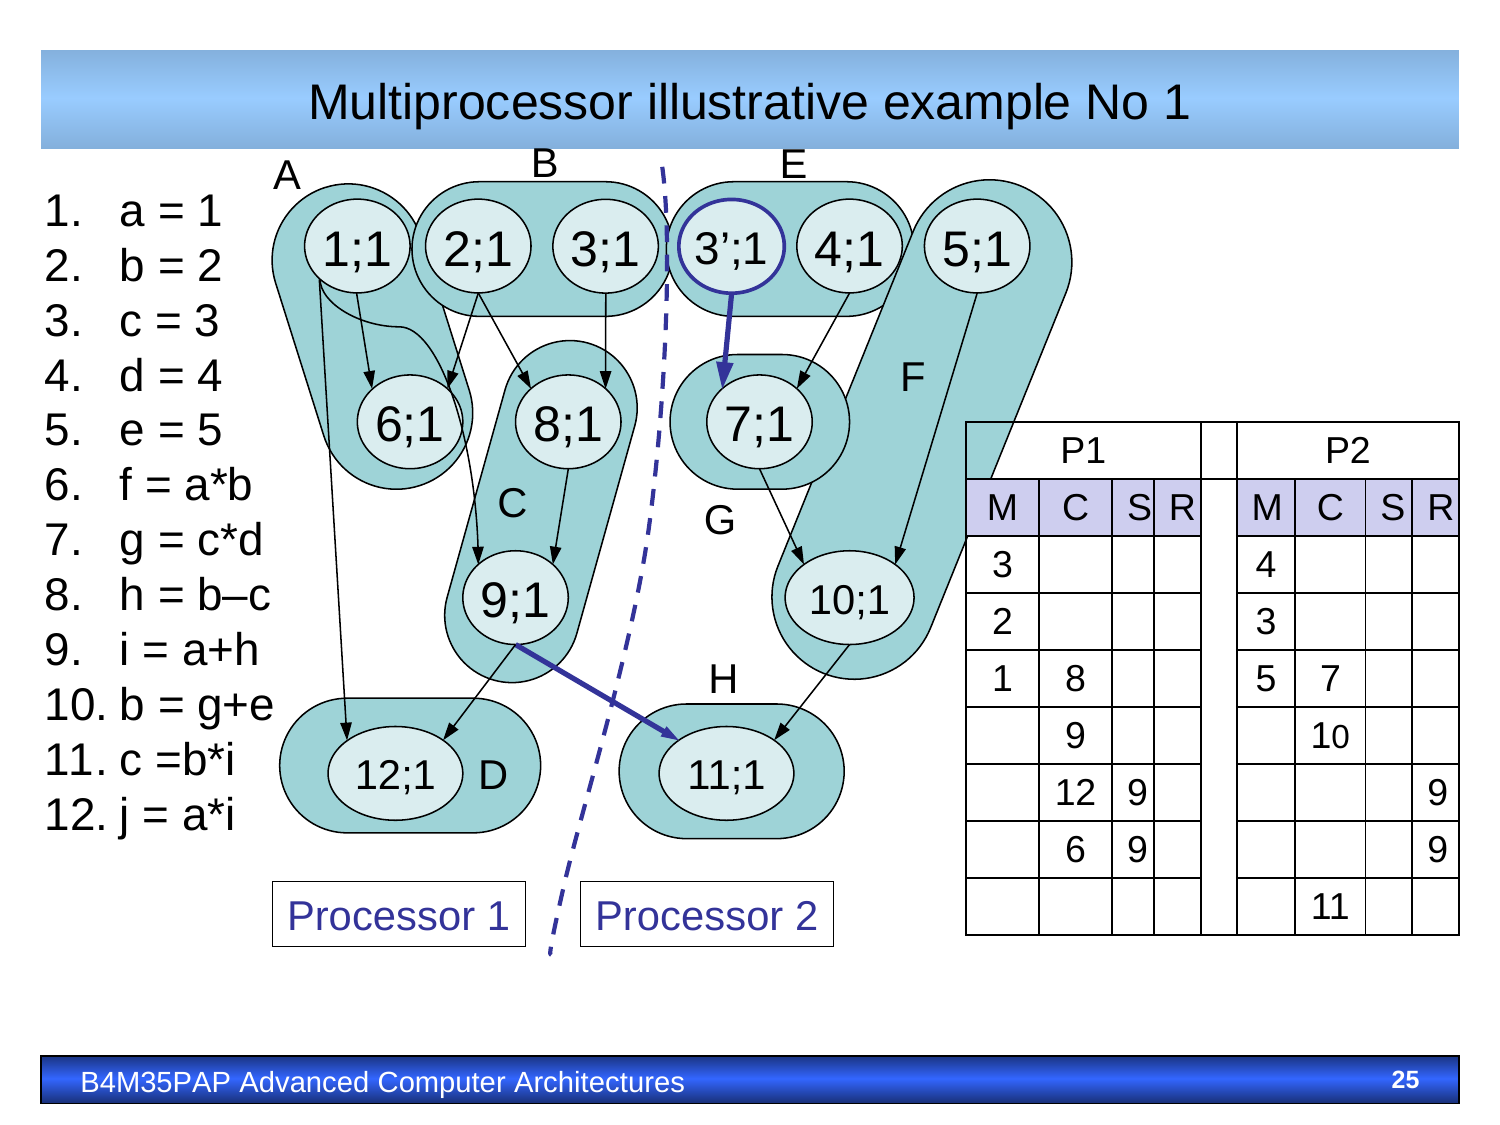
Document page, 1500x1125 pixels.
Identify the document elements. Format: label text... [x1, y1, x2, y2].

table_cell 7 [1296, 651, 1365, 706]
text_box 5;1 [924, 199, 1030, 293]
text_box 8;1 [515, 374, 622, 469]
table_cell [1040, 537, 1111, 592]
table_cell [1113, 708, 1153, 763]
text_box B [515, 128, 574, 194]
table_cell [1040, 879, 1111, 934]
table_cell C [1296, 480, 1365, 535]
table_cell [967, 765, 1038, 820]
table_cell [1296, 765, 1365, 820]
table_cell 10 [1296, 708, 1365, 763]
text_box 2;1 [425, 199, 532, 293]
table_cell 3 [1238, 594, 1294, 649]
table_cell R [1413, 480, 1458, 535]
table_cell 9 [1040, 708, 1111, 763]
table_cell [1238, 879, 1294, 934]
table_cell [1238, 765, 1294, 820]
table_cell [1113, 651, 1153, 706]
table_cell M [1238, 480, 1294, 535]
text_box [796, 292, 850, 389]
table_cell [1155, 651, 1200, 706]
list a = 1 b = 2 c = 3 d = 4 e = 5 f = a*b g = c*d h = b–c i = a+h b = g+e c =b*i j = a*i [29, 172, 1465, 1000]
table_cell [1413, 594, 1458, 649]
table_cell 6 [1040, 822, 1111, 877]
table_cell [1366, 822, 1411, 877]
table_cell [1238, 708, 1294, 763]
text_box F [885, 342, 941, 408]
table_header [1202, 423, 1236, 478]
table_cell [1366, 708, 1411, 763]
table_cell [1113, 537, 1153, 592]
table_cell 1 [967, 651, 1038, 706]
text_box 7;1 [706, 374, 813, 469]
text_box 3’;1 [678, 199, 785, 294]
table_cell C [1040, 480, 1111, 535]
table_cell 2 [967, 594, 1038, 649]
table_cell [1366, 651, 1411, 706]
text_box D [463, 740, 524, 806]
table_cell 8 [1040, 651, 1111, 706]
table_cell 4 [1238, 537, 1294, 592]
table_cell [1413, 537, 1458, 592]
table_cell [1113, 594, 1153, 649]
table_cell R [1155, 480, 1200, 535]
table_cell [1202, 480, 1236, 934]
table_cell M [967, 480, 1038, 535]
table_cell [967, 879, 1038, 934]
text_box [895, 292, 978, 565]
table_cell S [1366, 480, 1411, 535]
table_cell [1366, 879, 1411, 934]
text_box G [688, 485, 752, 550]
table_cell 9 [1113, 765, 1153, 820]
text_box C [482, 468, 543, 534]
table_cell [1155, 765, 1200, 820]
text_box 9;1 [462, 550, 569, 645]
text_box Processor 2 [580, 881, 834, 947]
table_cell 9 [1413, 765, 1458, 820]
table_cell [1413, 708, 1458, 763]
table_header P1 [967, 423, 1200, 478]
text_box H [693, 644, 754, 710]
text_box A [258, 140, 316, 206]
table_cell [1155, 537, 1200, 592]
table_cell [1296, 822, 1365, 877]
text_box [722, 294, 732, 389]
table_cell [1040, 594, 1111, 649]
table_cell [1413, 879, 1458, 934]
table_header P2 [1238, 423, 1458, 478]
text_box [615, 702, 679, 741]
table_cell [1413, 651, 1458, 706]
table_cell [1155, 879, 1200, 934]
text_box 3;1 [552, 199, 659, 294]
table_cell 11 [1296, 879, 1365, 934]
table_cell [1155, 708, 1200, 763]
text_box 12;1 [328, 726, 463, 821]
table_cell [1238, 822, 1294, 877]
table_cell 9 [1413, 822, 1458, 877]
text_box 6;1 [357, 374, 463, 469]
table_cell [1366, 537, 1411, 592]
table_cell [967, 822, 1038, 877]
text_box [552, 468, 569, 565]
text_box [356, 292, 373, 389]
text_box [443, 644, 610, 741]
table_cell [967, 708, 1038, 763]
table_cell 12 [1040, 765, 1111, 820]
table_cell [1366, 594, 1411, 649]
text_box 4;1 [796, 199, 903, 293]
table_cell S [1113, 480, 1153, 535]
text_box E [764, 129, 823, 195]
text_box [774, 644, 850, 741]
table_cell [1296, 594, 1365, 649]
title Multiprocessor illustrative example No 1 [41, 50, 1459, 149]
text_box [759, 468, 804, 565]
table_cell [1296, 537, 1365, 592]
table_cell [1113, 879, 1153, 934]
text_box 1;1 [304, 199, 411, 293]
table_cell [1366, 765, 1411, 820]
table_cell 5 [1238, 651, 1294, 706]
table_cell [1155, 822, 1200, 877]
text_box 10;1 [785, 550, 915, 645]
table_cell 3 [967, 537, 1038, 592]
text_box 11;1 [659, 726, 794, 821]
table_cell 9 [1113, 822, 1153, 877]
table_cell [1155, 594, 1200, 649]
text_box Processor 1 [272, 881, 526, 947]
text_box [447, 292, 532, 389]
text_box [319, 279, 348, 741]
